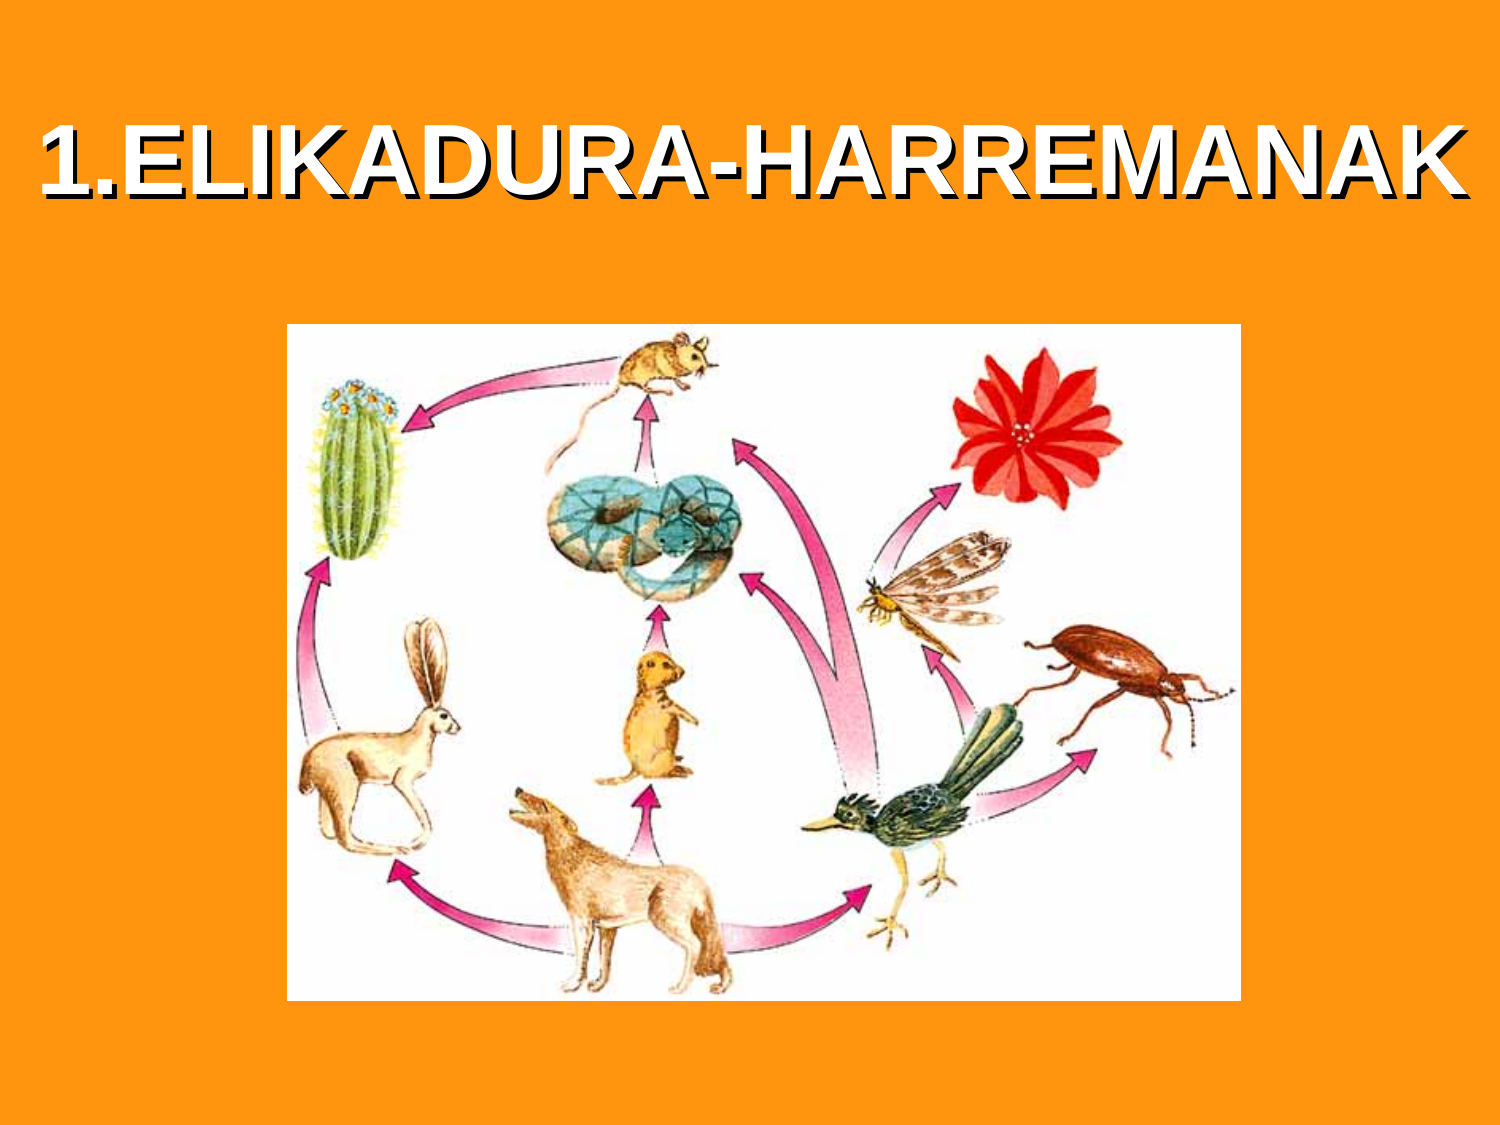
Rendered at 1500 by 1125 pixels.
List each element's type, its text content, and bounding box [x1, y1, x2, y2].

subtitle 1.ELIKADURA-HARREMANAK [0, 84, 1500, 237]
picture [287, 324, 1241, 1001]
